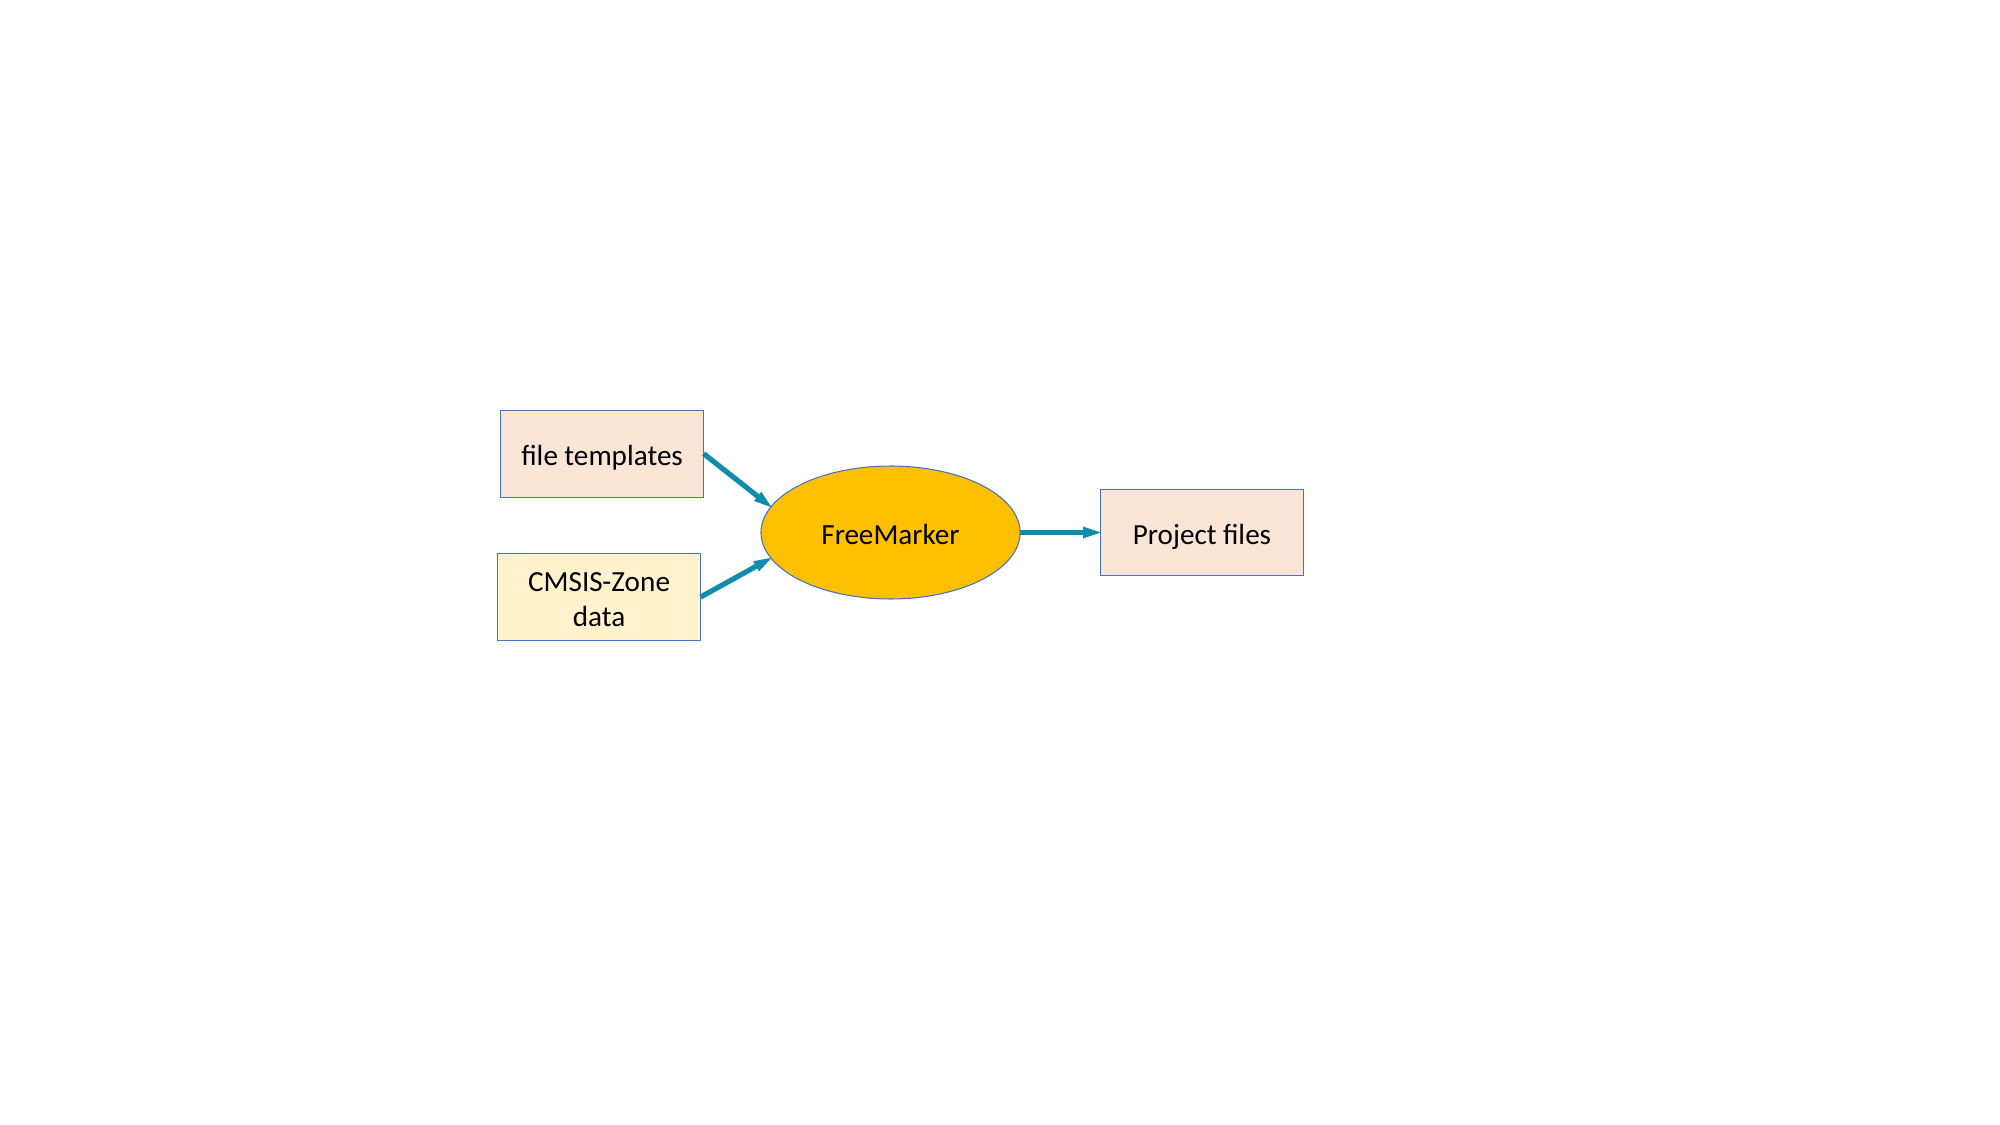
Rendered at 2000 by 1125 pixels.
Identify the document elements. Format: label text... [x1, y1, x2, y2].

text_box CMSIS-Zone data [498, 554, 701, 641]
text_box FreeMarker [760, 466, 1021, 599]
text_box file templates [501, 410, 704, 497]
text_box Project files [1101, 489, 1304, 576]
